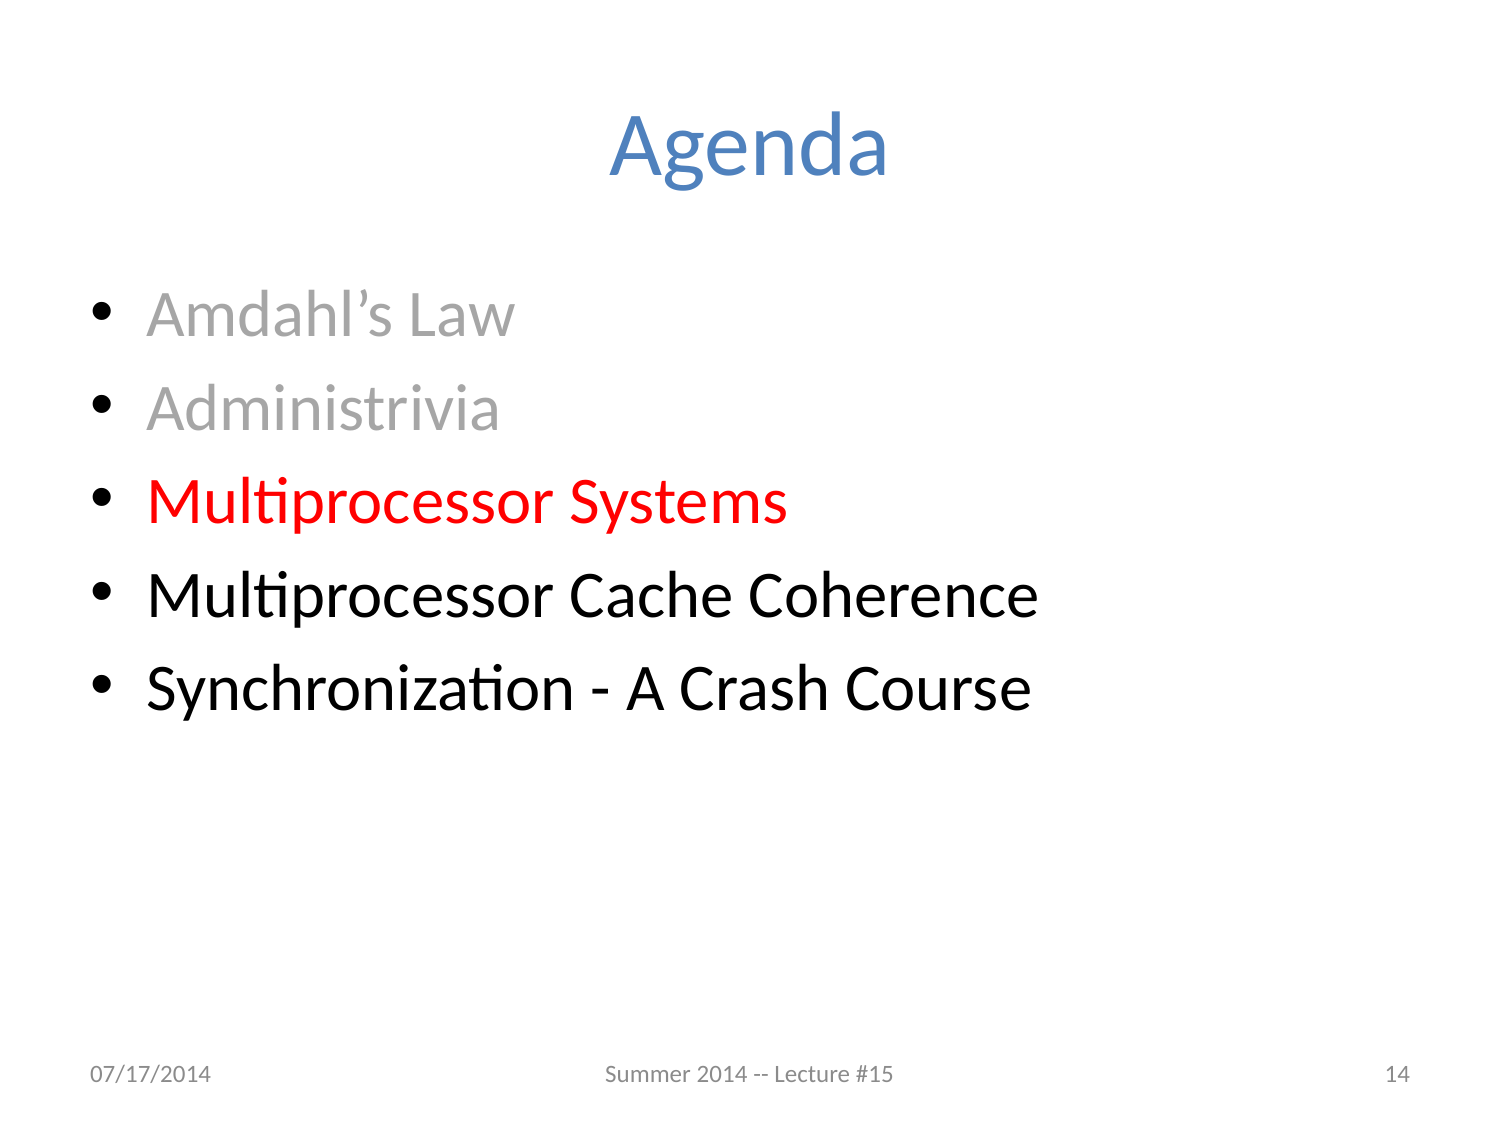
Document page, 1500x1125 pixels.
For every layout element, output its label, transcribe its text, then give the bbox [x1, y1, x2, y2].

list Amdahl’s Law Administrivia Multiprocessor Systems Multiprocessor Cache Coherence Synchronization - A Crash Course [75, 262, 1425, 1073]
slide_number 07/17/2014 [75, 1042, 425, 1103]
slide_number <number> [1074, 1042, 1425, 1103]
title Agenda [75, 45, 1425, 233]
footer Summer 2014 -- Lecture #15 [512, 1042, 988, 1103]
